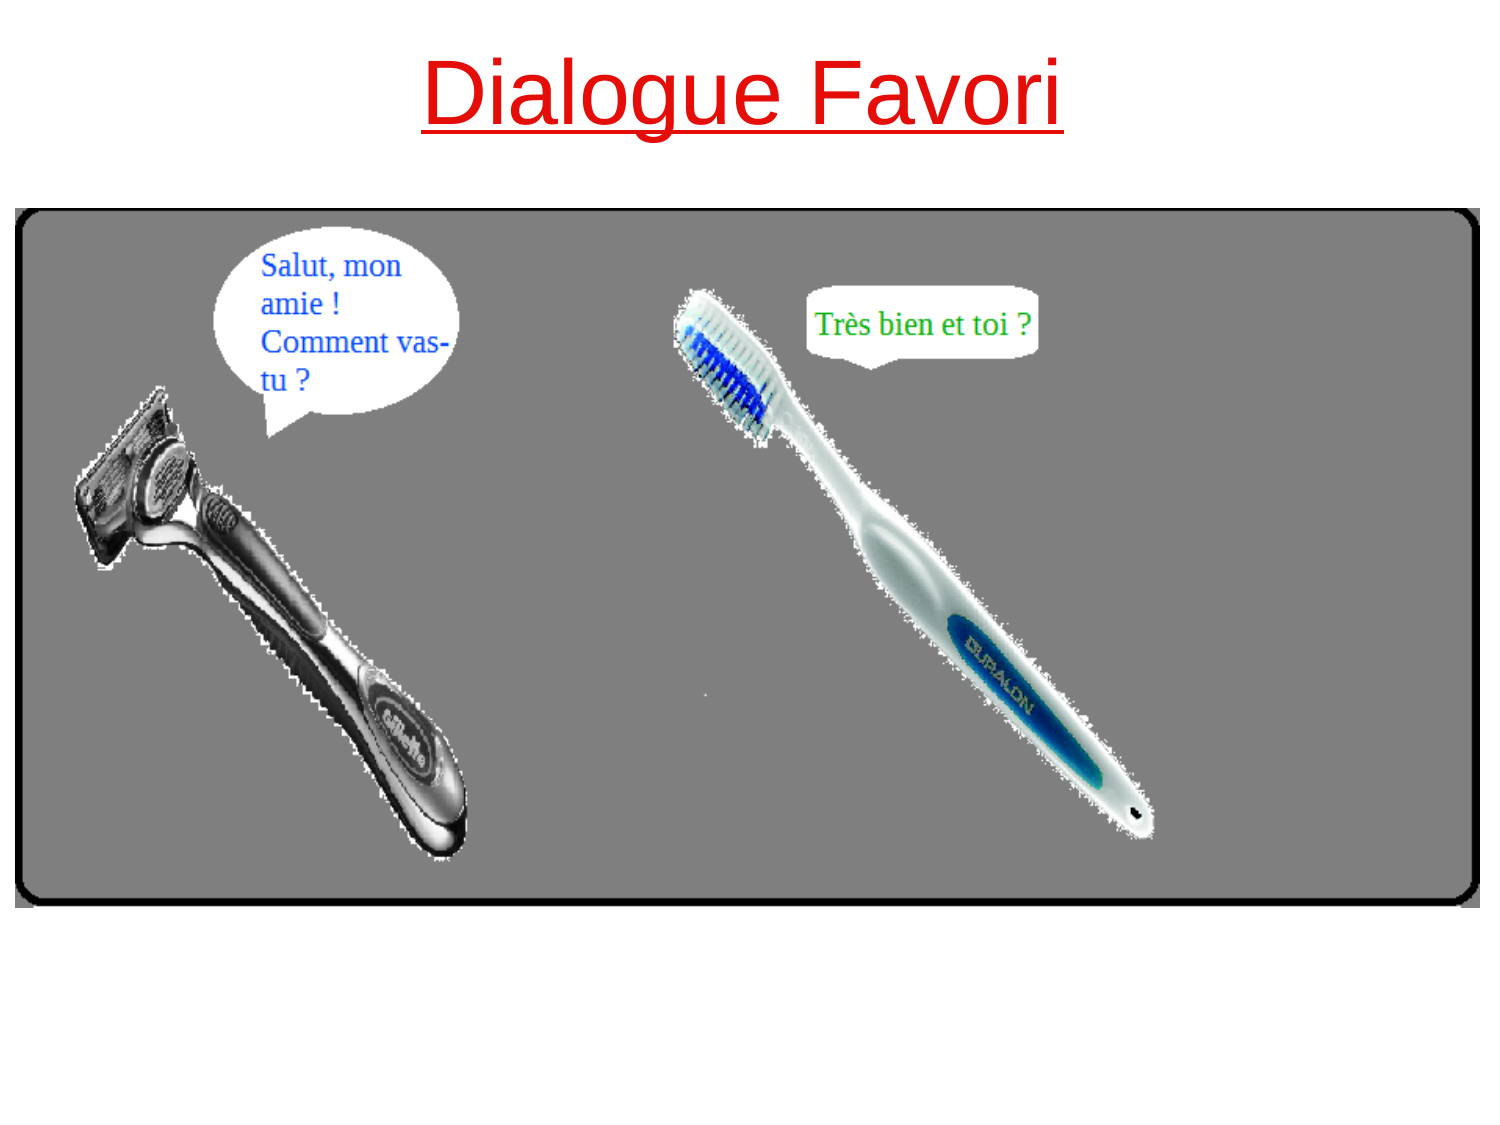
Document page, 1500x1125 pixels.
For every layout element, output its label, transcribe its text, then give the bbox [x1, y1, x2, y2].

title Dialogue Favori [104, 0, 1380, 208]
chart [15, 208, 1480, 908]
